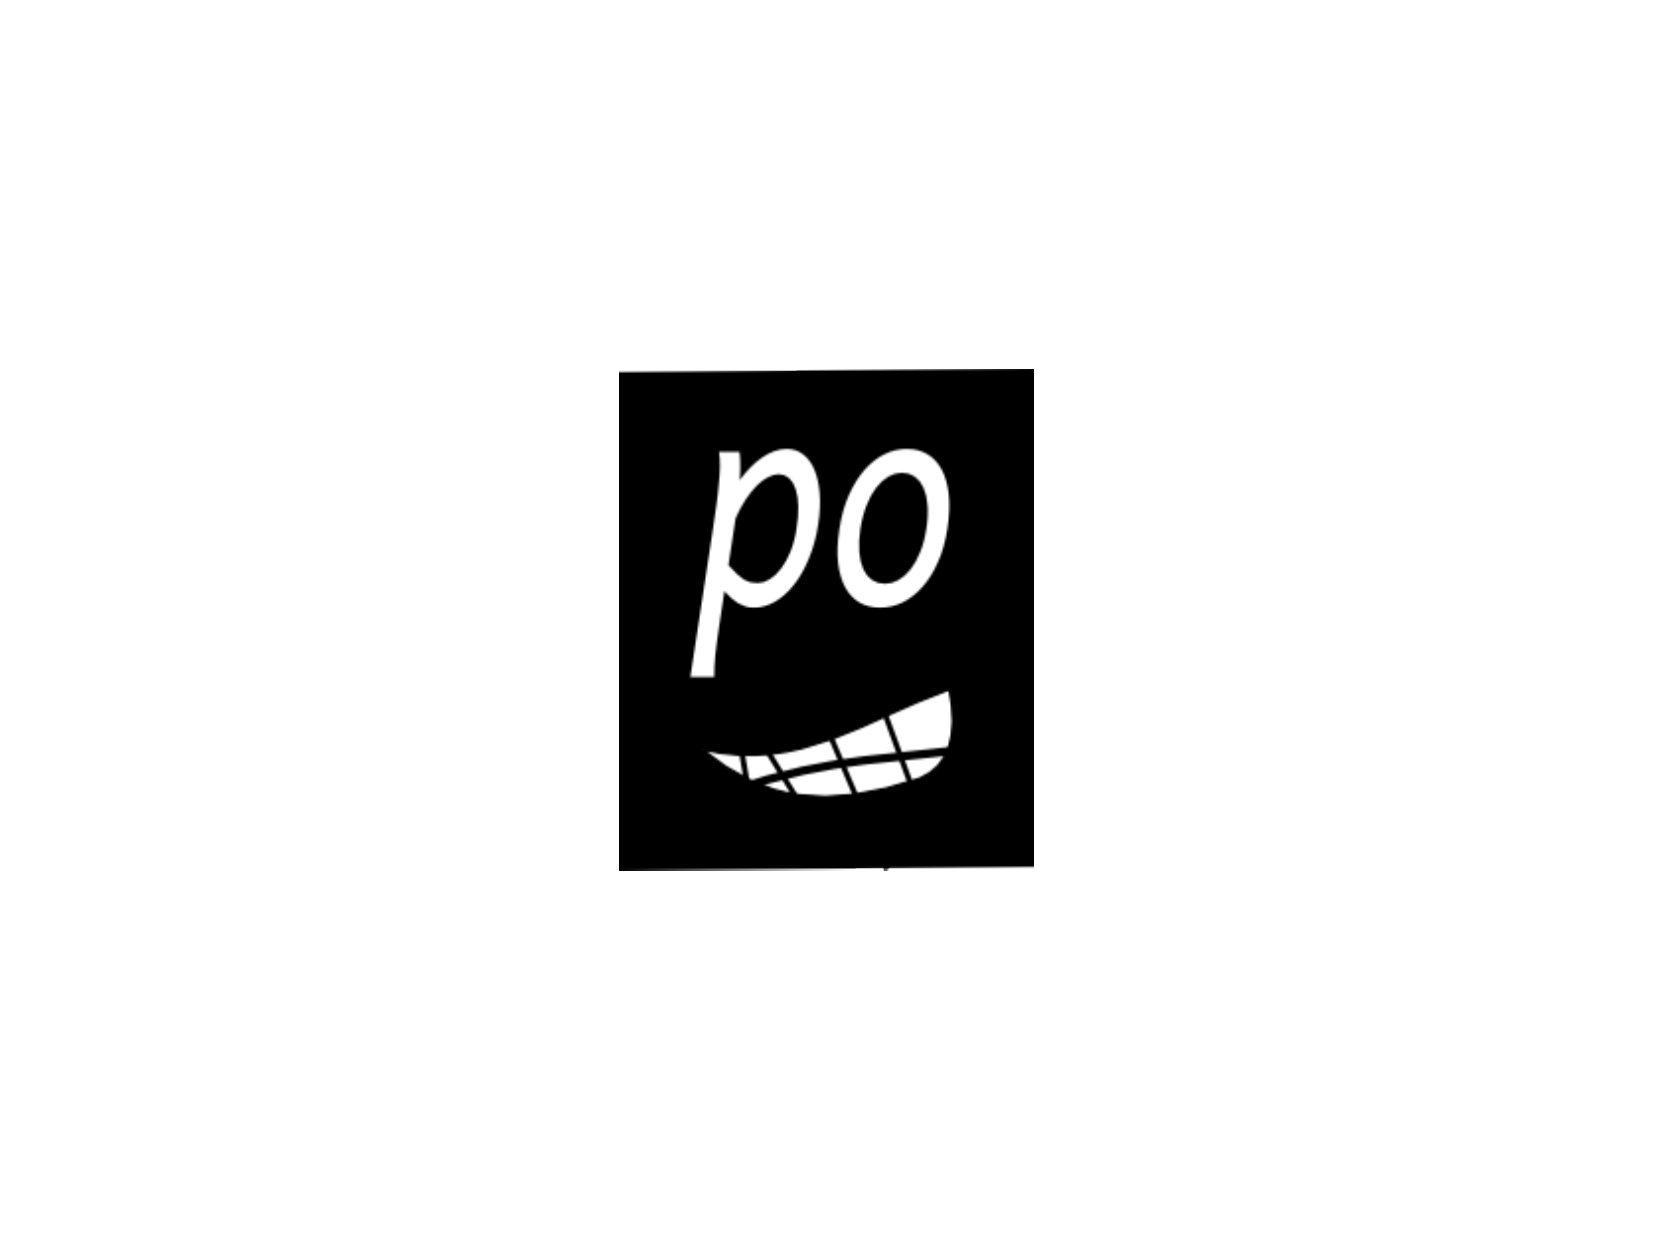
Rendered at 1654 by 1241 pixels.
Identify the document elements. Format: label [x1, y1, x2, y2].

picture [619, 369, 1034, 871]
